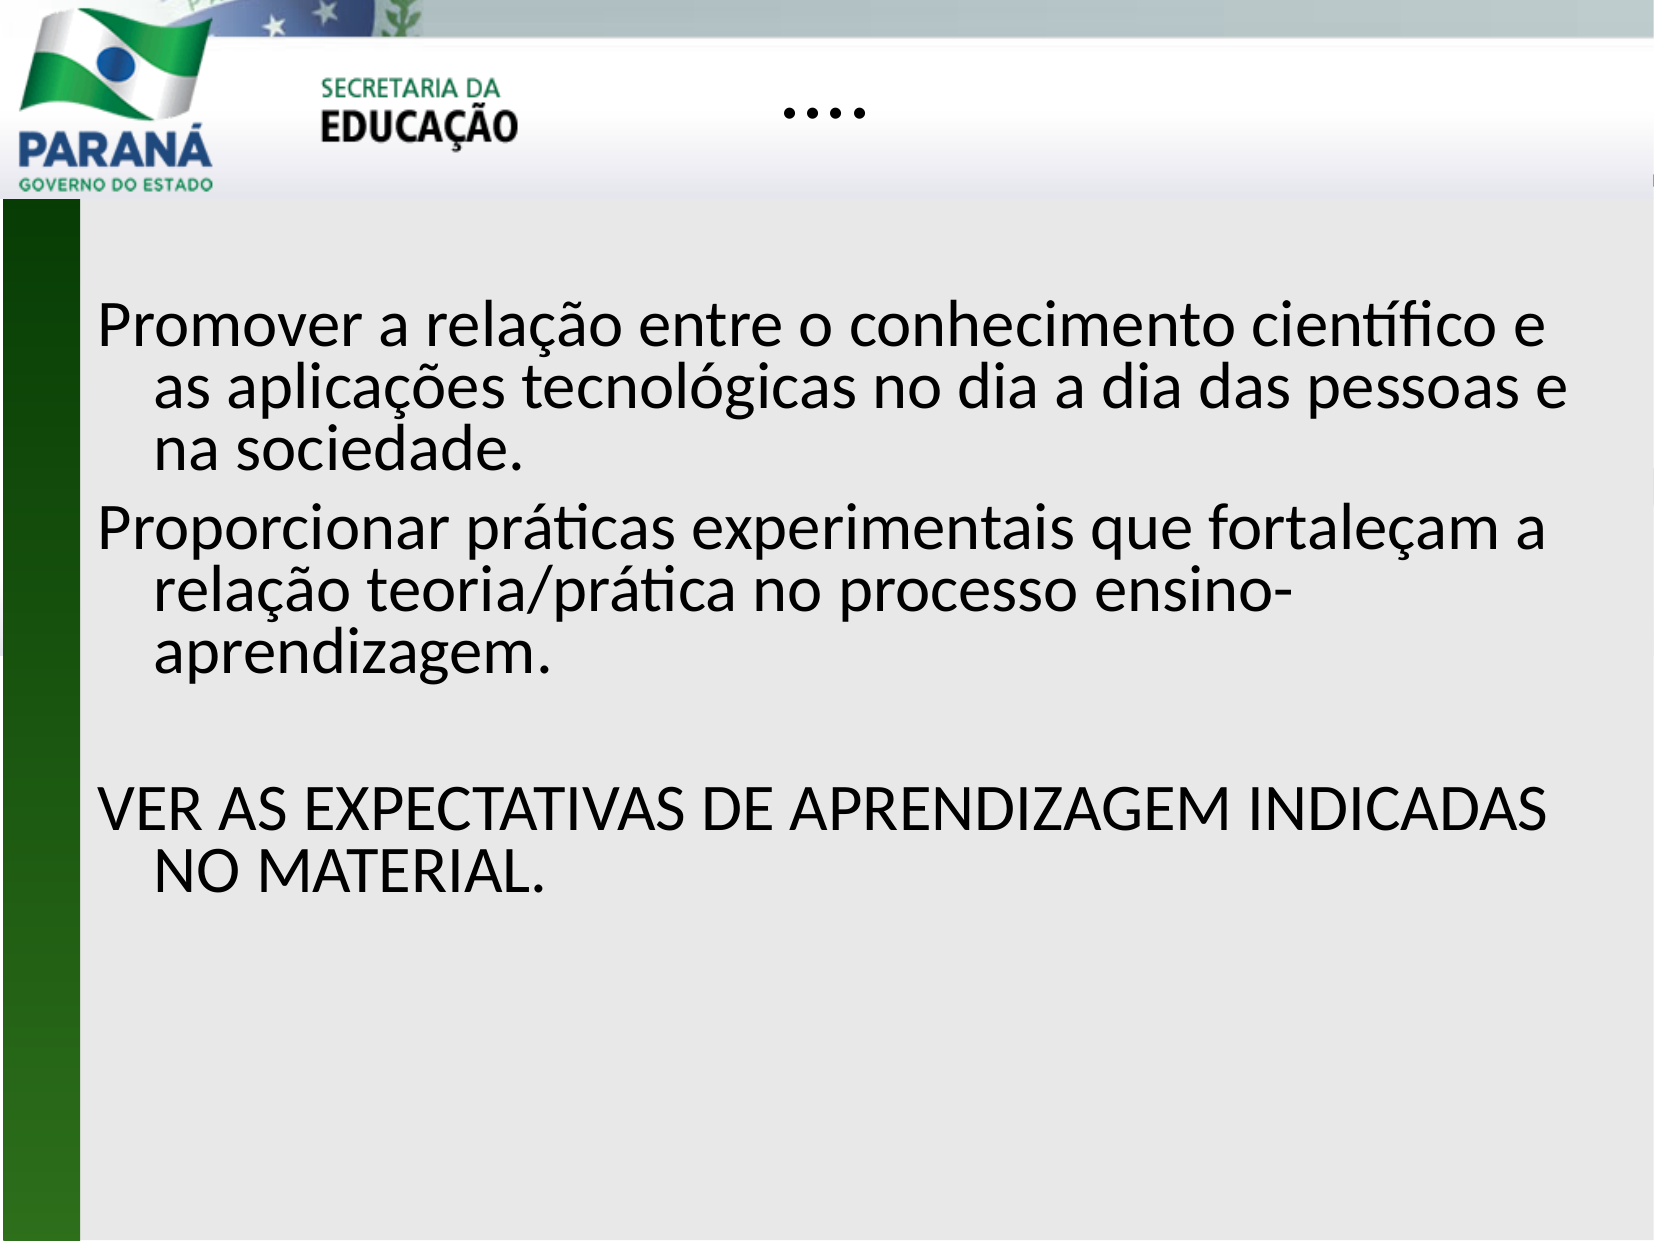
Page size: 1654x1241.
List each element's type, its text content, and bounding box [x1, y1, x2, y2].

title .... [82, 42, 1568, 263]
list Promover a relação entre o conhecimento científico e as aplicações tecnológicas no dia a dia das pessoas e na sociedade. Proporcionar práticas experimentais que fortaleçam a relação teoria/prática no processo ensino-aprendizagem. VER AS EXPECTATIVAS DE APRENDIZAGEM INDICADAS NO MATERIAL. [82, 289, 1607, 1128]
picture [0, 0, 1654, 199]
